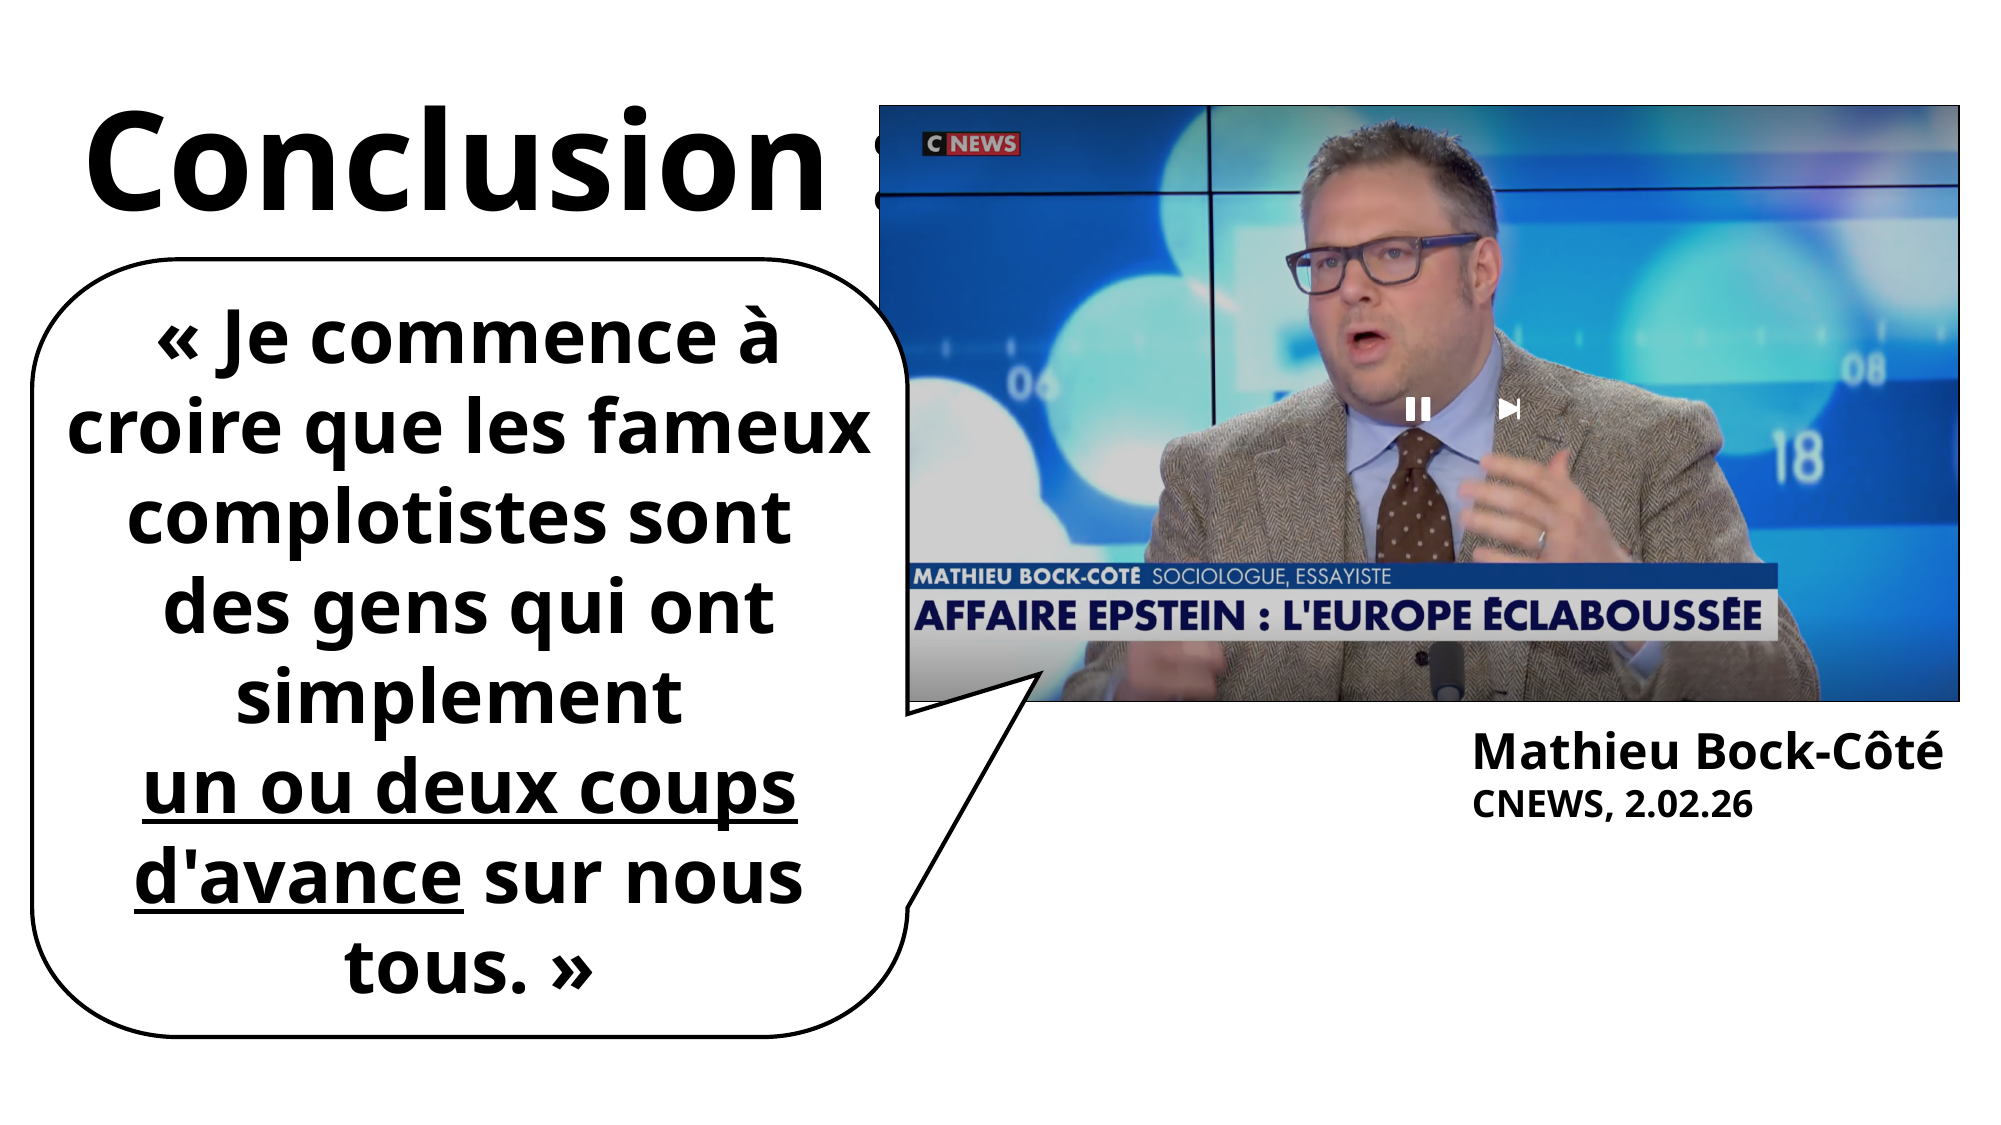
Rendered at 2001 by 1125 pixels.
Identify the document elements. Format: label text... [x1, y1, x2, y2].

text_box Conclusion : [0, 0, 1034, 367]
text_box Mathieu Bock-Côté CNEWS, 2.02.26 [1456, 712, 2000, 834]
text_box « Je commence à croire que les fameux complotistes sont des gens qui ont simplement un ou deux coups d'avance sur nous tous. » [32, 259, 1040, 1038]
picture [880, 106, 1959, 701]
text_box [59, 984, 101, 1019]
text_box [59, 230, 879, 312]
text_box [839, 744, 1001, 1019]
text_box [908, 702, 943, 713]
